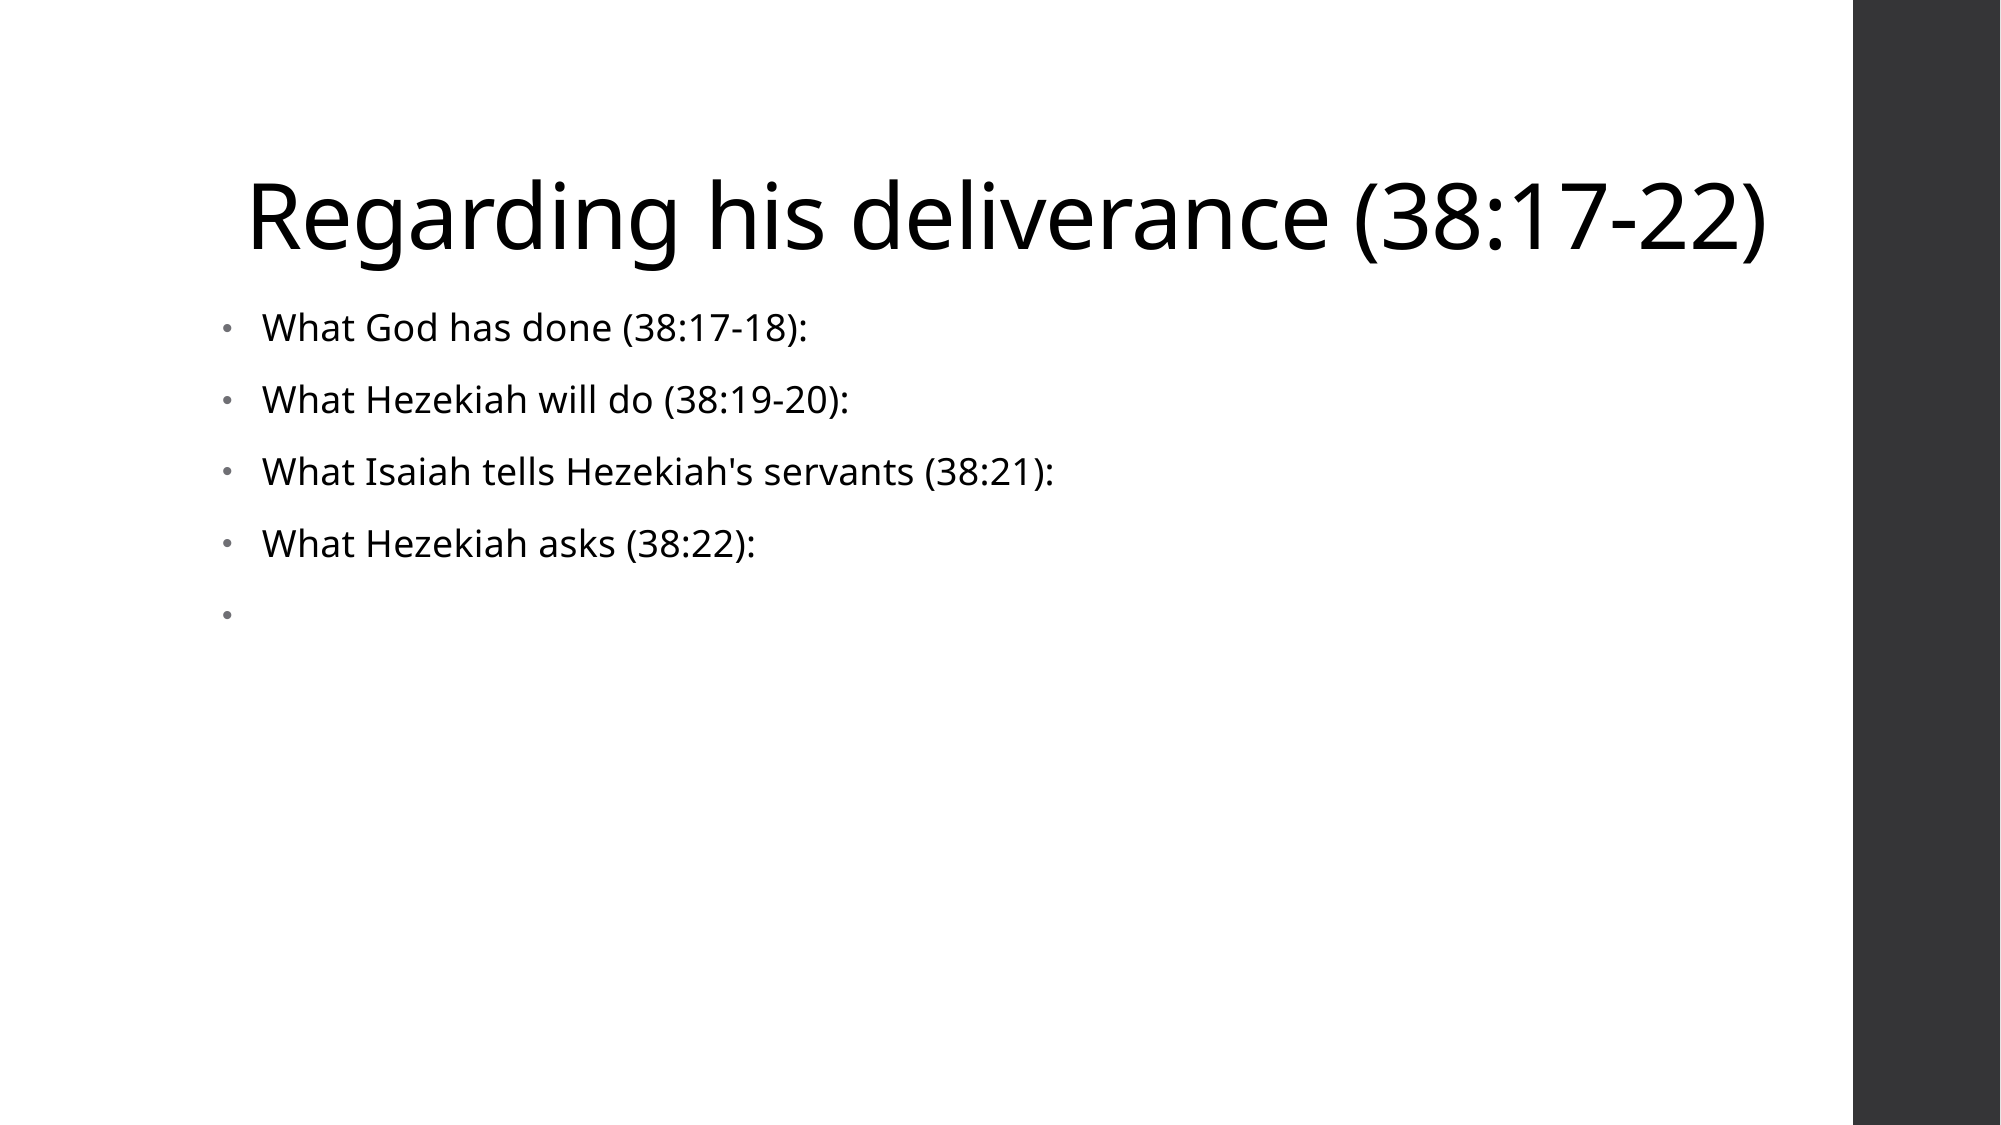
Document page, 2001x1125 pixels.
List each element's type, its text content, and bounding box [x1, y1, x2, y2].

list What God has done (38:17-18): What Hezekiah will do (38:19-20): What Isaiah tells Hezekiah's servants (38:21): What Hezekiah asks (38:22): [206, 299, 1617, 1014]
title Regarding his deliverance (38:17-22) [206, 60, 1797, 278]
